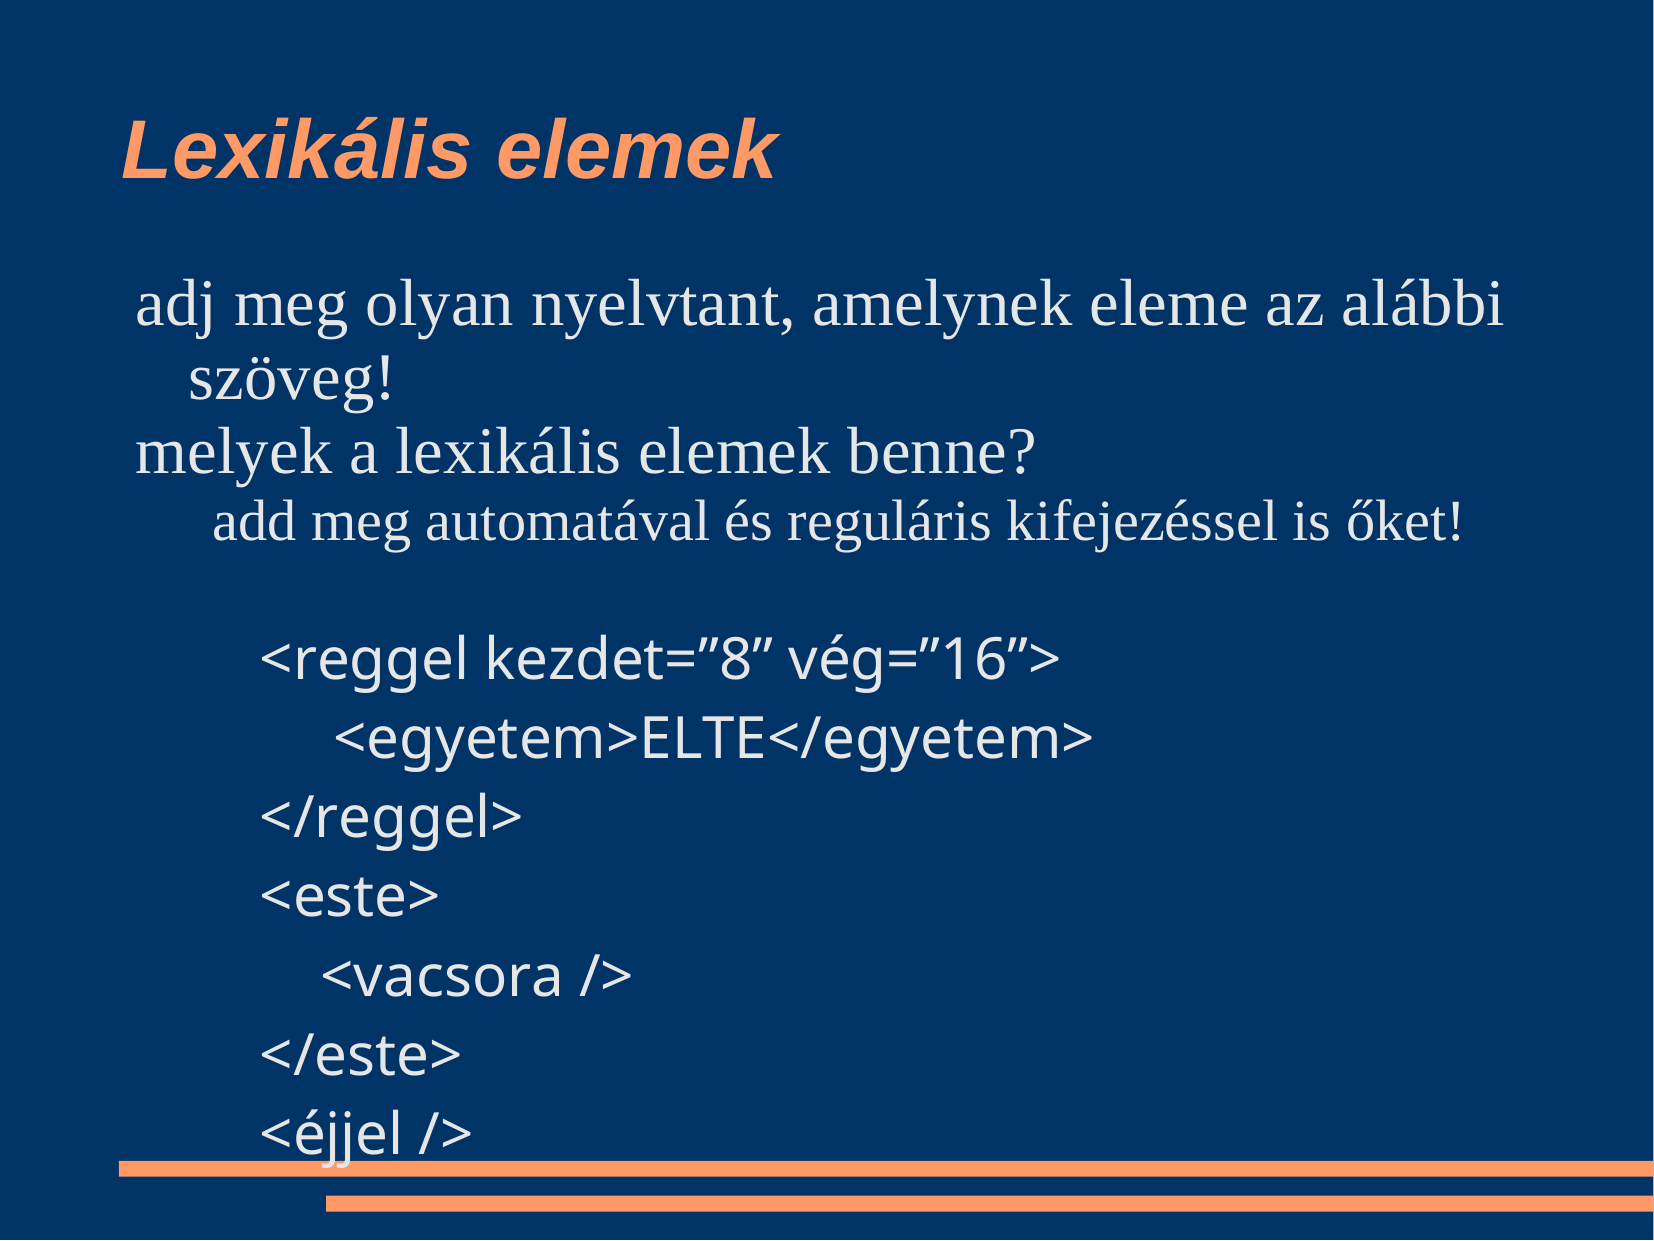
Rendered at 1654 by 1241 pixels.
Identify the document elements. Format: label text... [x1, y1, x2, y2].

list adj meg olyan nyelvtant, amelynek eleme az alábbi szöveg! melyek a lexikális elemek benne? add meg automatával és reguláris kifejezéssel is őket! <reggel kezdet=”8” vég=”16”> <egyetem>ELTE</egyetem> </reggel> <este> <vacsora /> </este> <éjjel /> [118, 265, 1558, 1169]
title Lexikális elemek [121, 46, 1534, 254]
